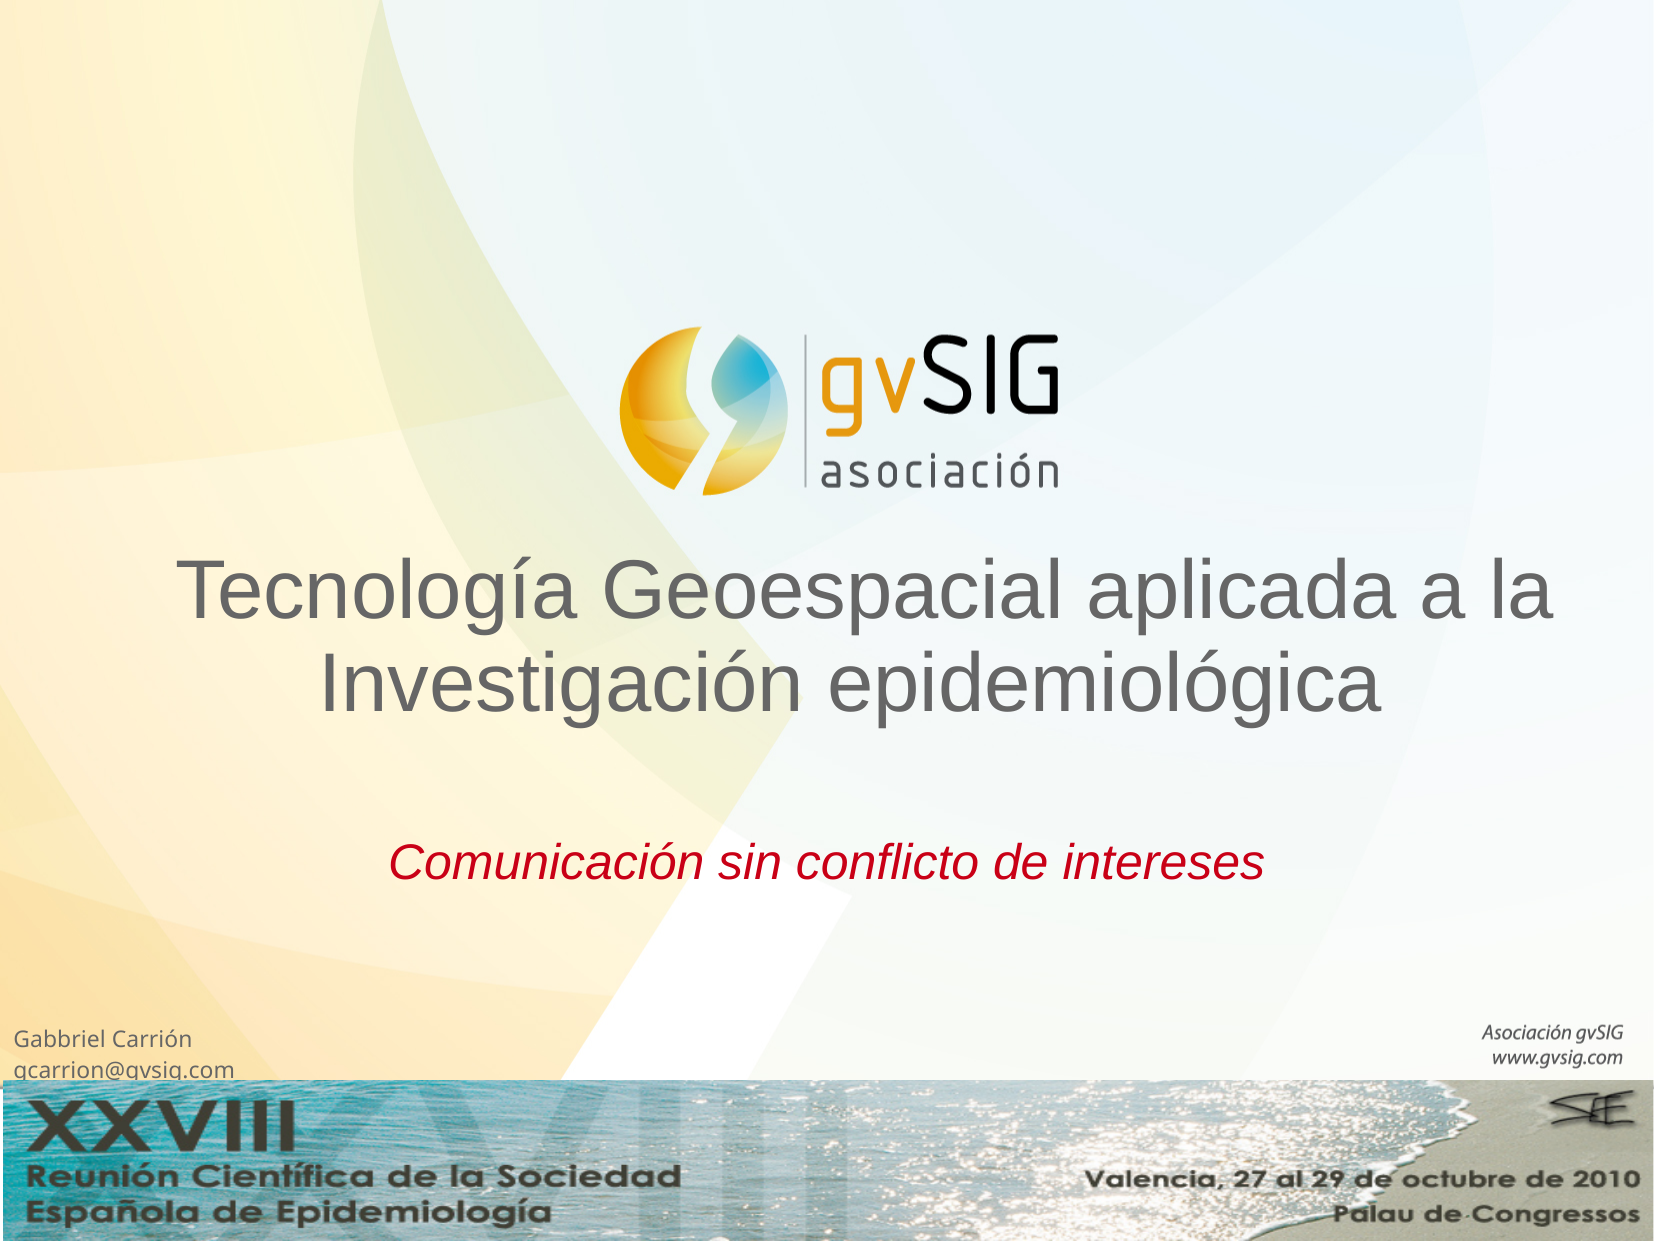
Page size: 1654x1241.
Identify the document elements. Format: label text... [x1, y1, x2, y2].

text_box Gabbriel Carrión gcarrion@gvsig.com [0, 1015, 313, 1113]
title Tecnología Geoespacial aplicada a la Investigación epidemiológica [135, 542, 1565, 729]
text_box Comunicación sin conflicto de intereses [118, 826, 1536, 898]
picture [0, 0, 1654, 1241]
